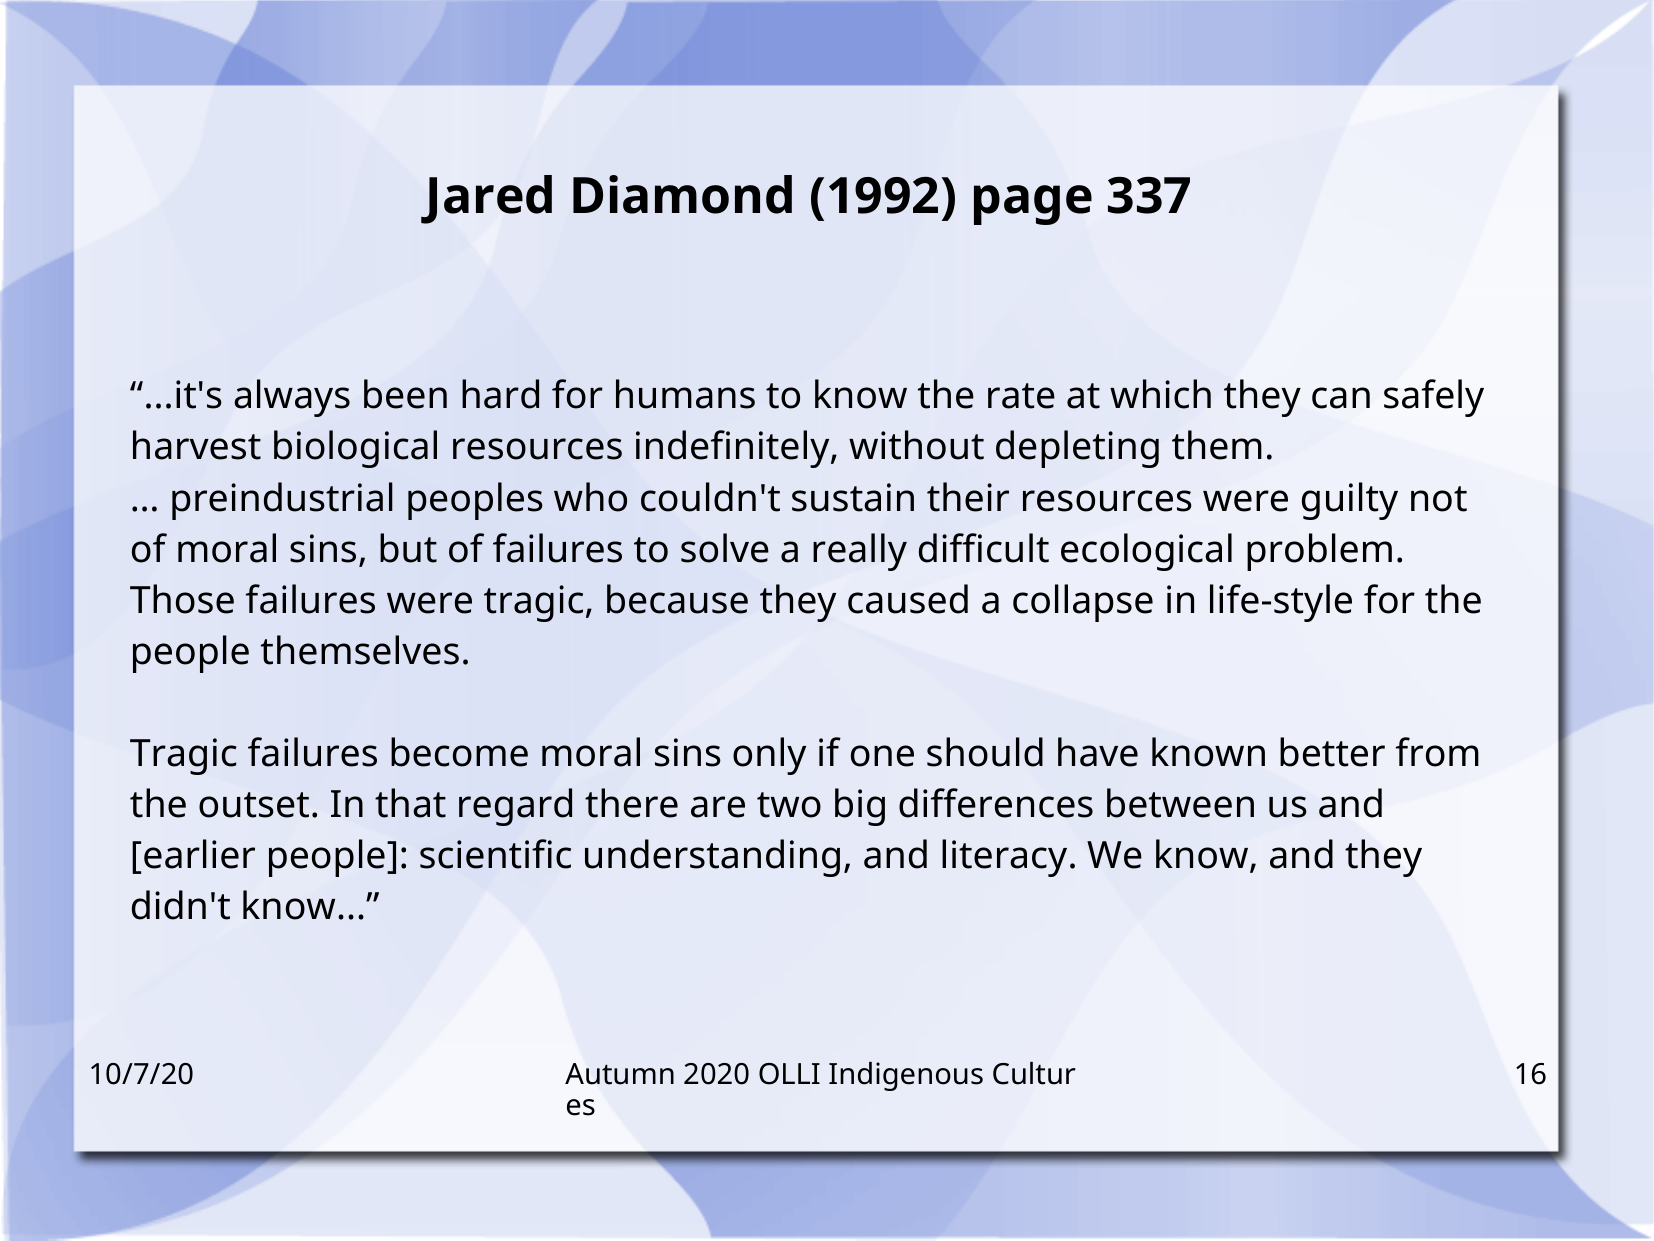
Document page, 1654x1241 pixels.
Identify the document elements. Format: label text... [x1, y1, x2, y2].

picture [0, 0, 1654, 1241]
subtitle “...it's always been hard for humans to know the rate at which they can safely harvest biological resources indefinitely, without depleting them. … preindustrial peoples who couldn't sustain their resources were guilty not of moral sins, but of failures to solve a really difficult ecological problem. Those failures were tragic, because they caused a collapse in life-style for the people themselves. Tragic failures become moral sins only if one should have known better from the outset. In that regard there are two big differences between us and [earlier people]: scientific understanding, and literacy. We know, and they didn't know...” [129, 324, 1489, 975]
title Jared Diamond (1992) page 337 [82, 90, 1536, 298]
